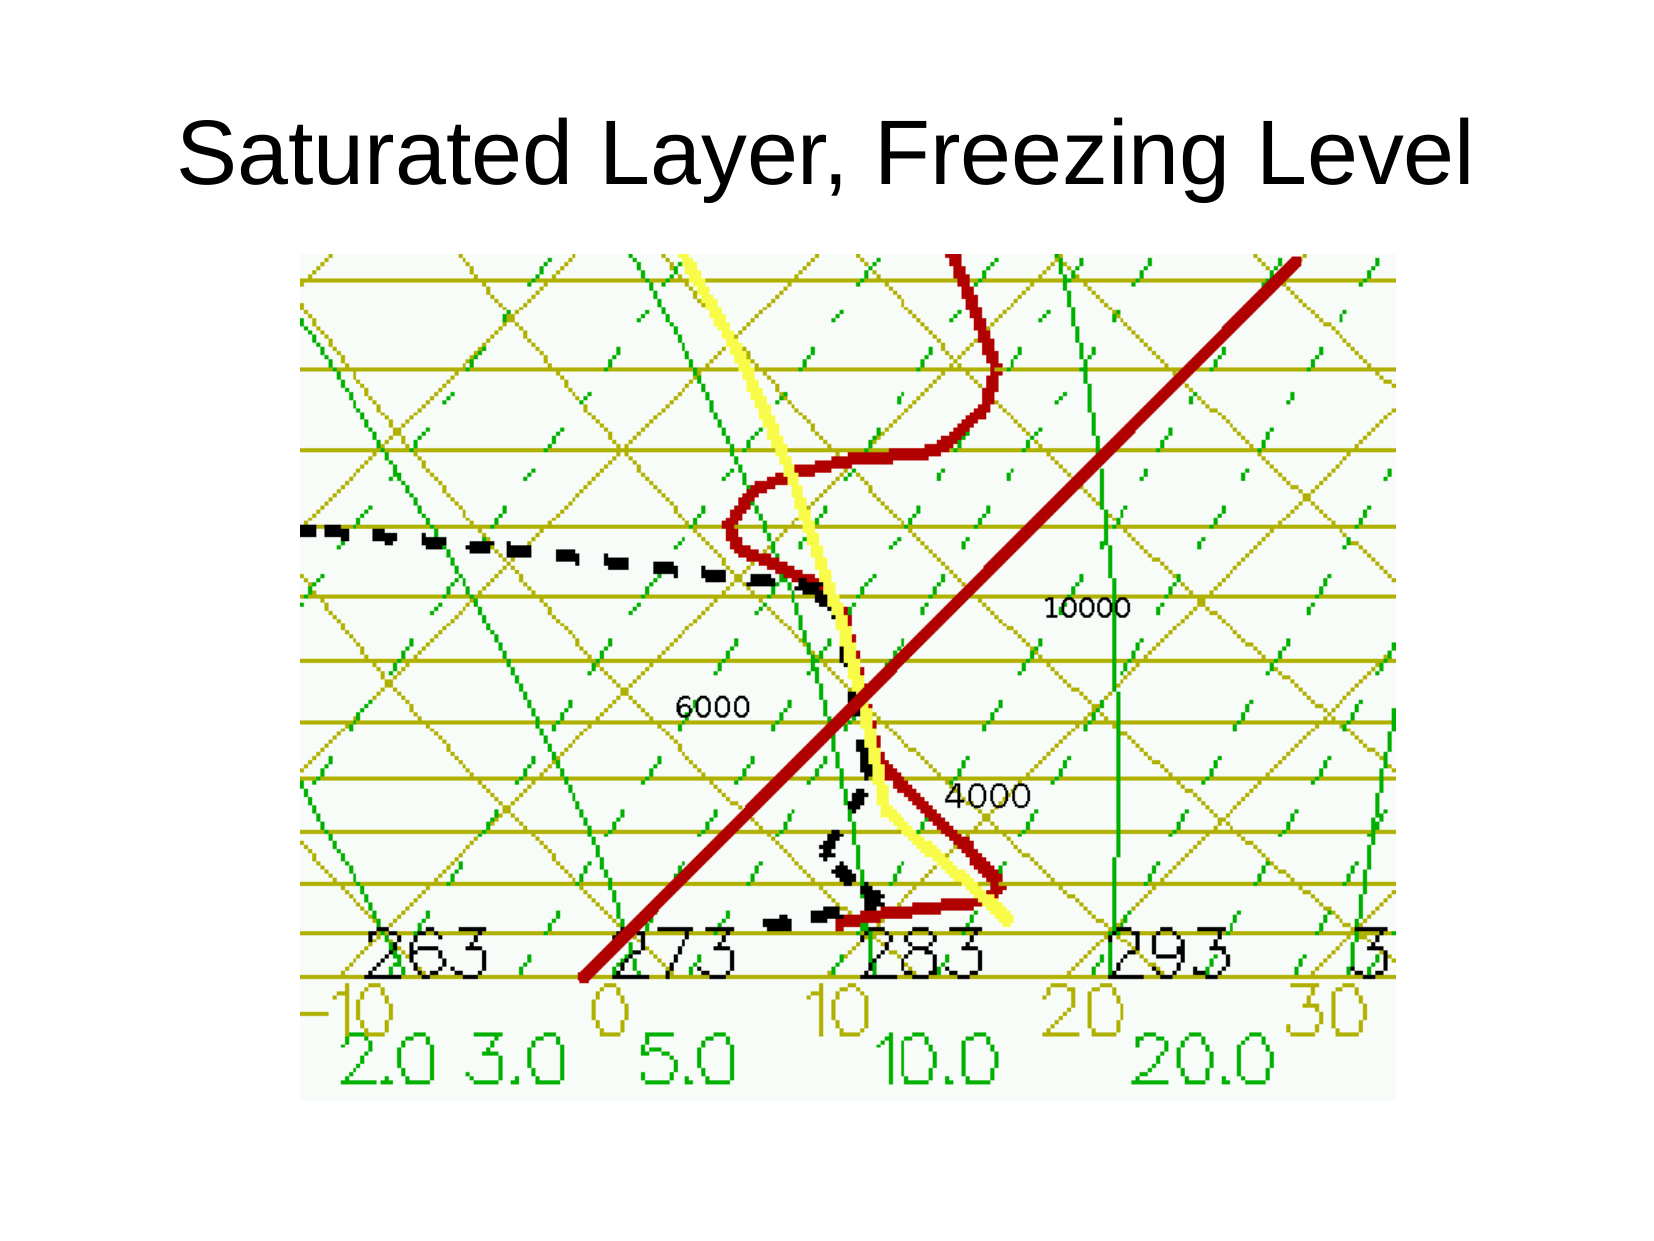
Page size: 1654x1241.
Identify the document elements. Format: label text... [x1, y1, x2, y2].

picture [300, 254, 1396, 1102]
title Saturated Layer, Freezing Level [82, 49, 1571, 257]
